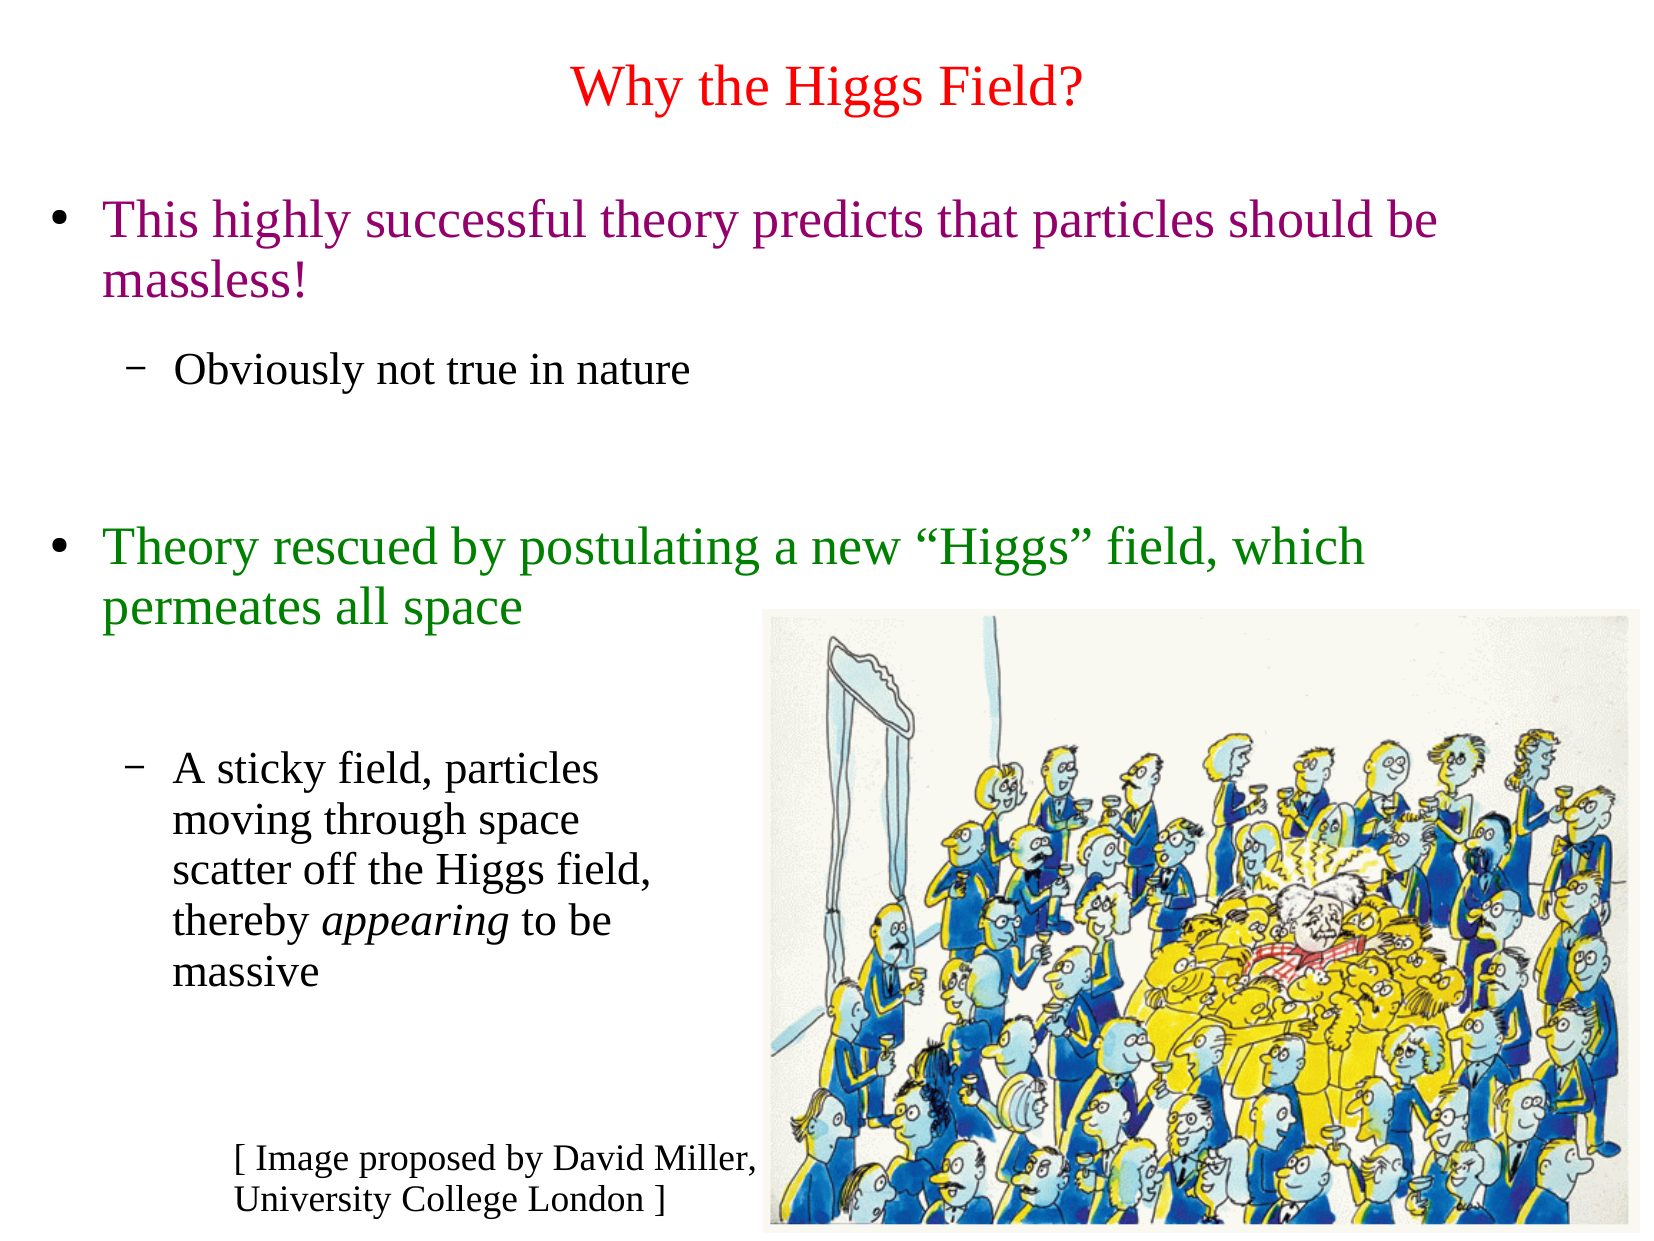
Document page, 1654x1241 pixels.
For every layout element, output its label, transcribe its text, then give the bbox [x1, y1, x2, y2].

list This highly successful theory predicts that particles should be massless! Obviously not true in nature Theory rescued by postulating a new “Higgs” field, which permeates all space [32, 188, 1587, 1185]
text_box [ Image proposed by David Miller, University College London ] [233, 1136, 807, 1227]
list A sticky field, particles moving through space scatter off the Higgs field, thereby appearing to be massive [30, 742, 673, 1021]
picture [762, 609, 1640, 1233]
title Why the Higgs Field? [128, 0, 1541, 179]
